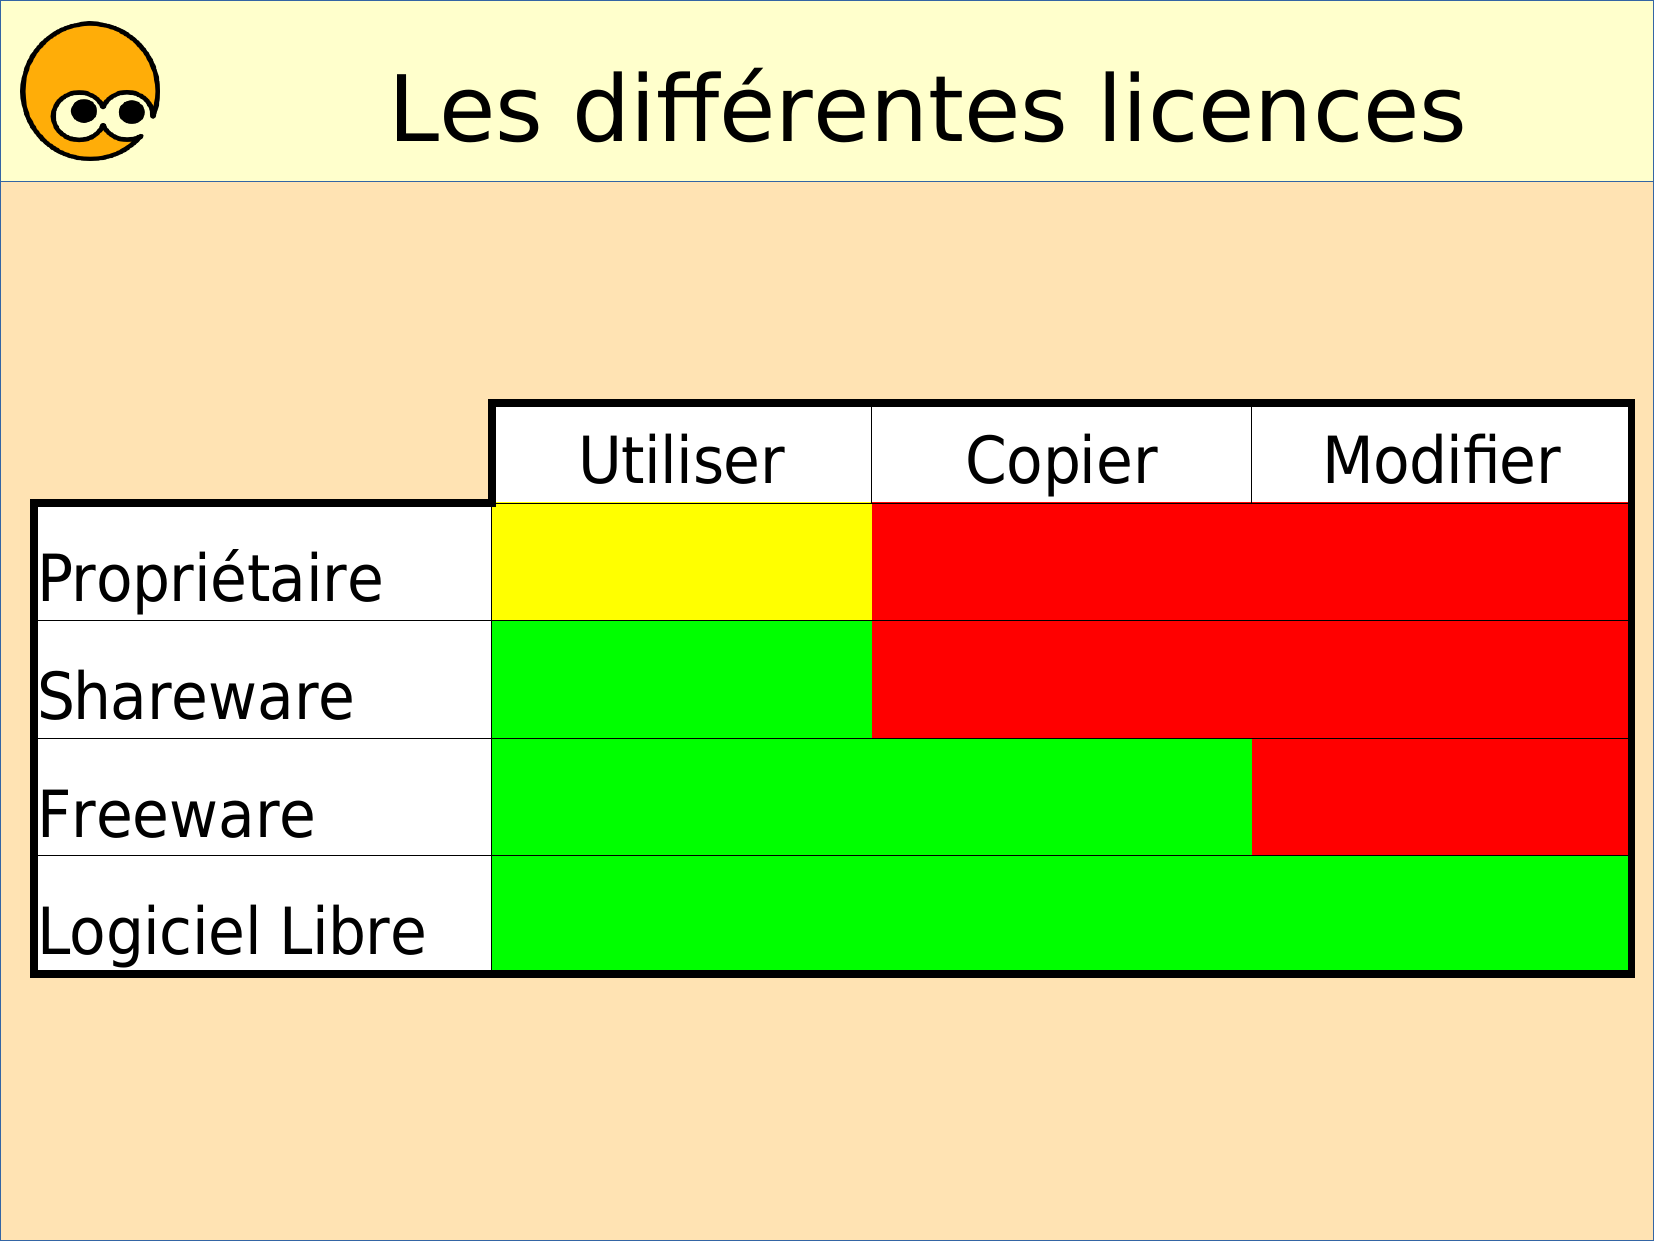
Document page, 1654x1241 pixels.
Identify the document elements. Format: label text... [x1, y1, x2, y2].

chart [27, 396, 1639, 1082]
title Les différentes licences [287, 49, 1571, 170]
picture [20, 21, 160, 161]
